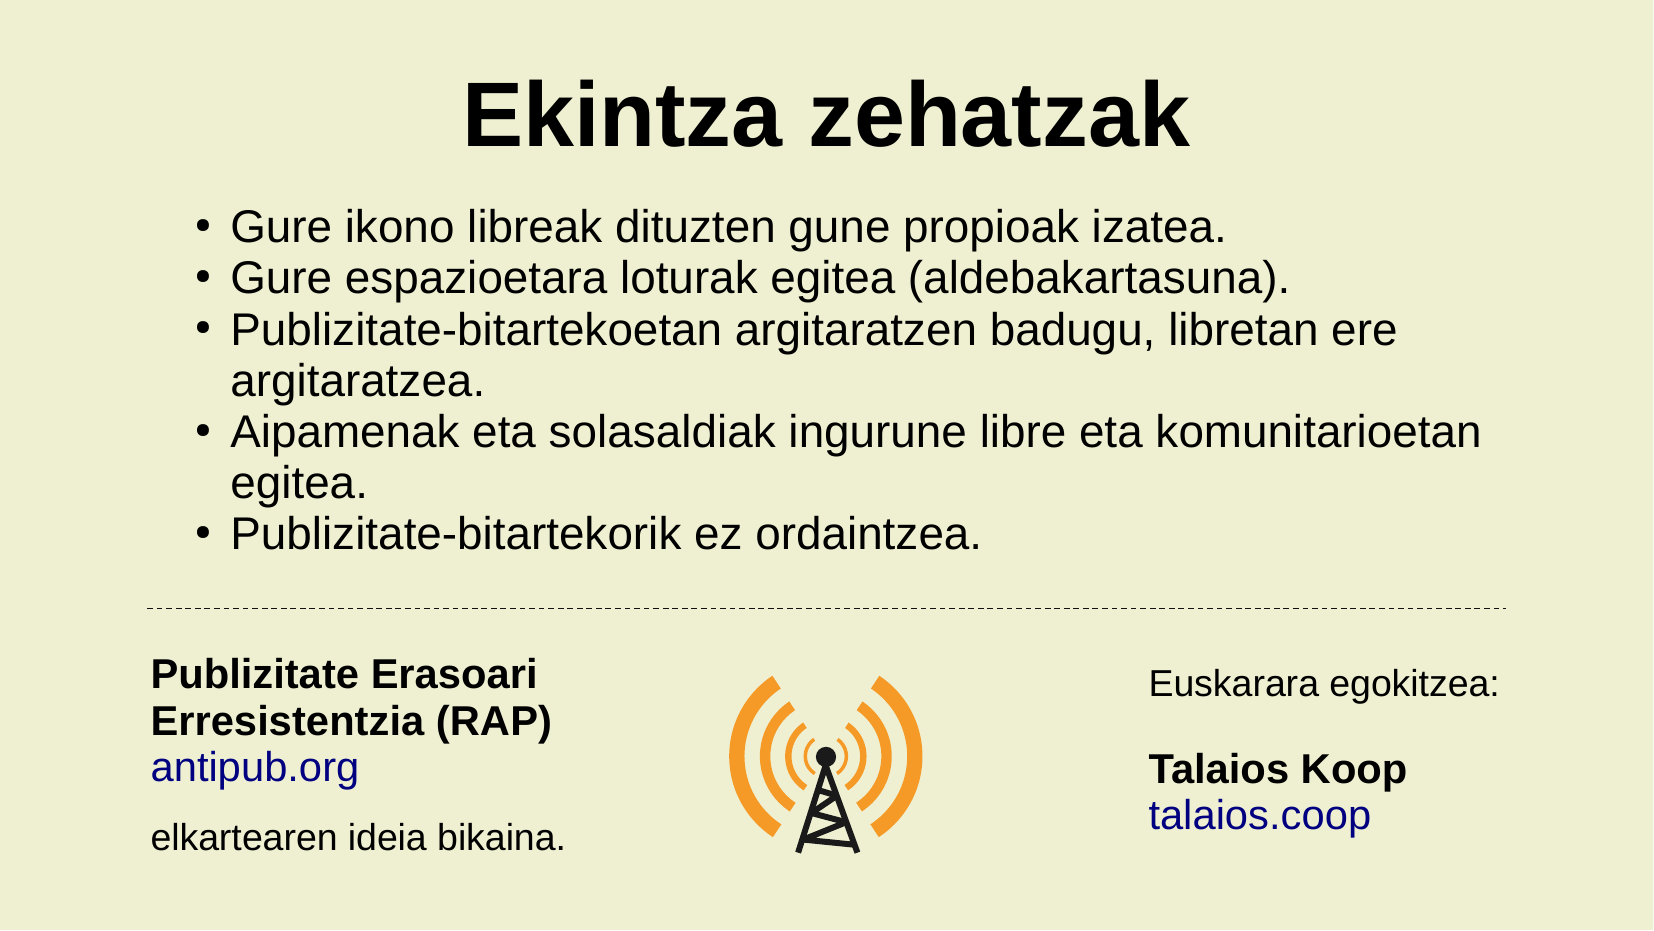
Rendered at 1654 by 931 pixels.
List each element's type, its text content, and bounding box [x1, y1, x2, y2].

text_box elkartearen ideia bikaina. [135, 809, 591, 866]
subtitle Gure ikono libreak dituzten gune propioak izatea. Gure espazioetara loturak egitea (aldebakartasuna). Publizitate-bitartekoetan argitaratzen badugu, libretan ere argitaratzea. Aipamenak eta solasaldiak ingurune libre eta komunitarioetan egitea. Publizitate-bitartekorik ez ordaintzea. [194, 198, 1542, 562]
title Ekintza zehatzak [82, 37, 1571, 193]
picture [708, 639, 943, 875]
text_box Publizitate Erasoari Erresistentzia (RAP) antipub.org [135, 643, 650, 798]
text_box Euskarara egokitzea: [1133, 655, 1595, 715]
text_box Talaios Koop talaios.coop [1133, 738, 1607, 893]
